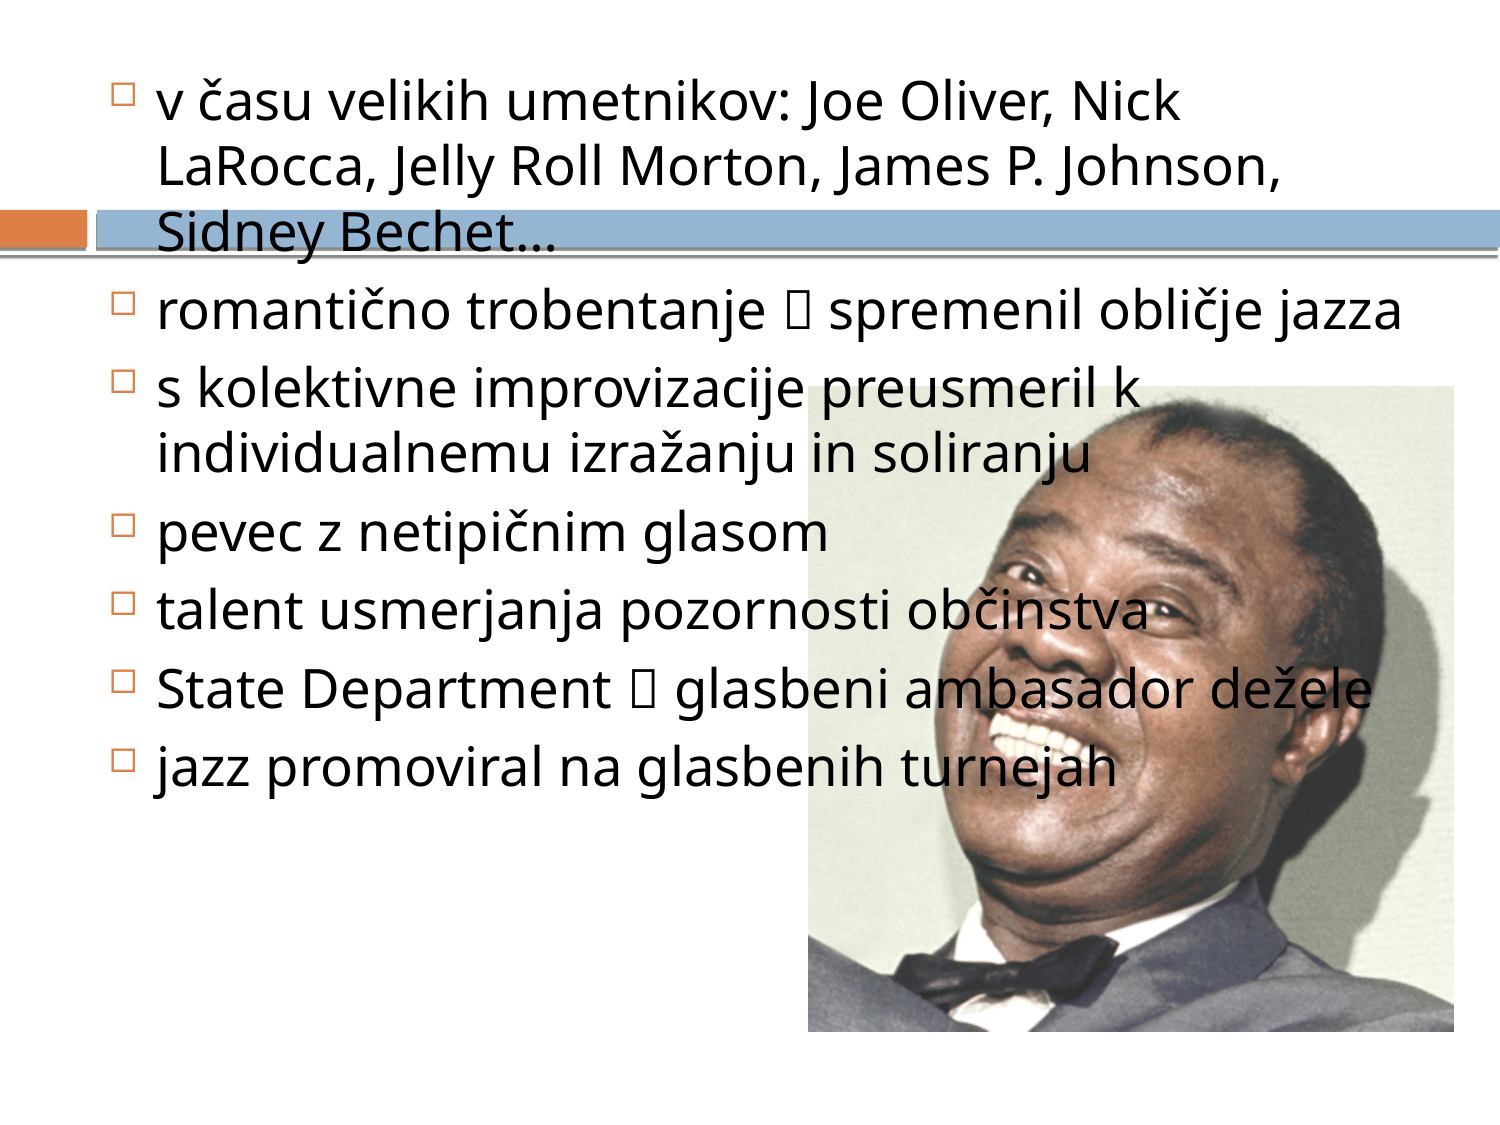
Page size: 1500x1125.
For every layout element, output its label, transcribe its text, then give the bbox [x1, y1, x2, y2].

list v času velikih umetnikov: Joe Oliver, Nick LaRocca, Jelly Roll Morton, James P. Johnson, Sidney Bechet… romantično trobentanje  spremenil obličje jazza s kolektivne improvizacije preusmeril k individualnemu izražanju in soliranju pevec z netipičnim glasom talent usmerjanja pozornosti občinstva State Department  glasbeni ambasador dežele jazz promoviral na glasbenih turnejah [93, 58, 1432, 851]
picture [808, 386, 1454, 1032]
